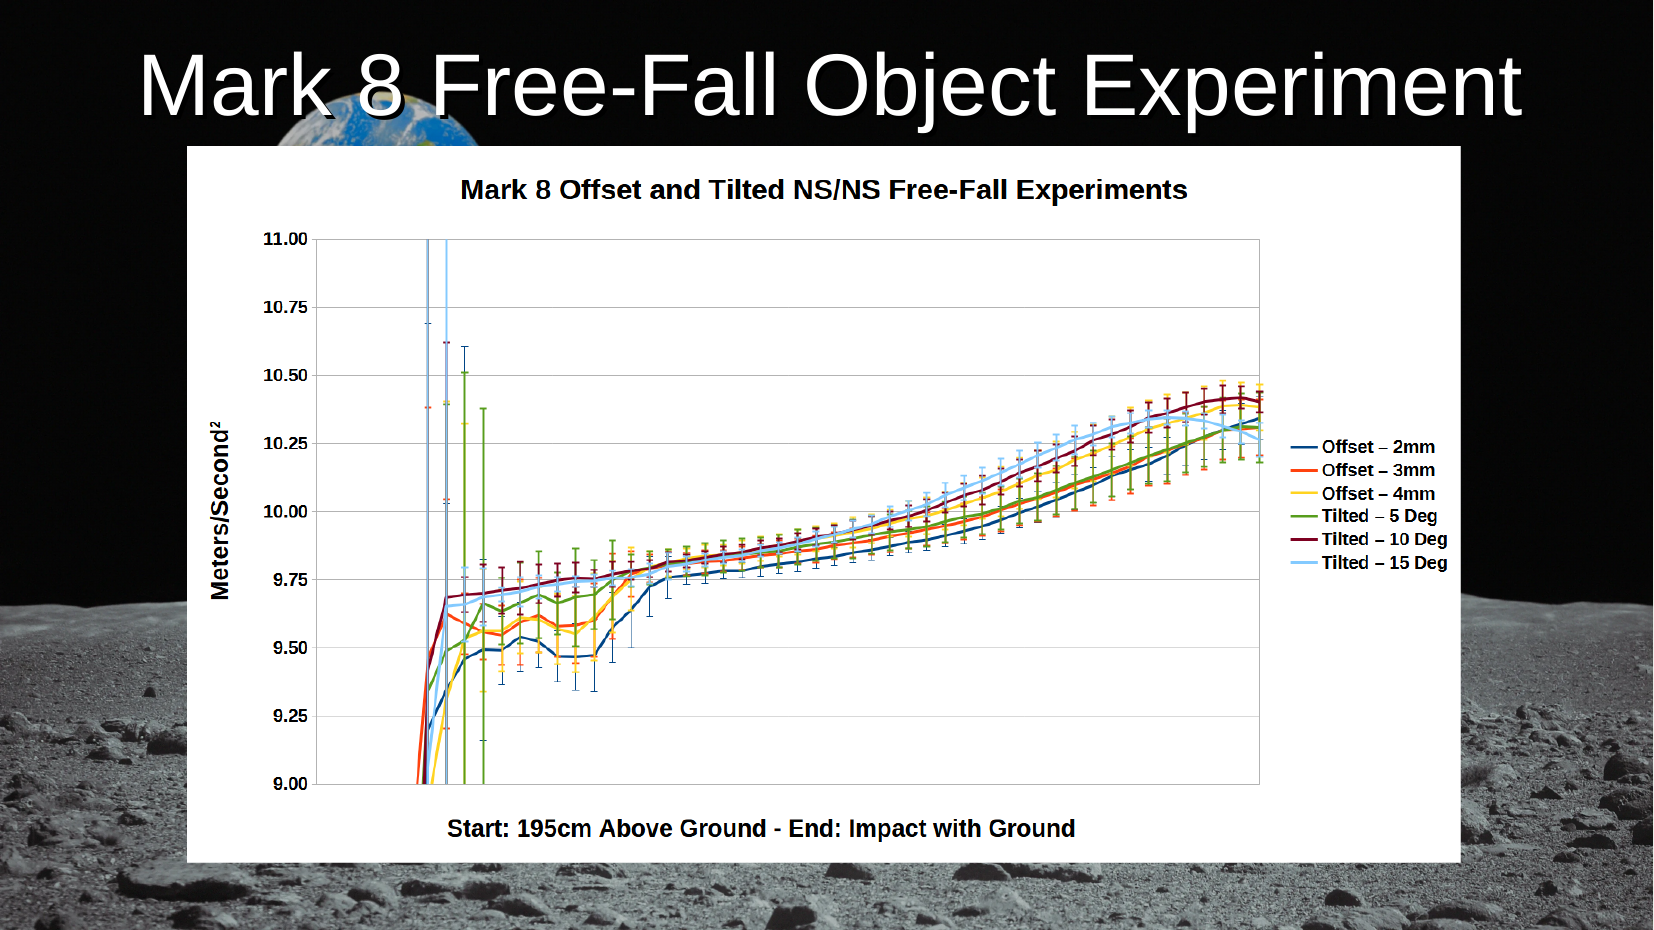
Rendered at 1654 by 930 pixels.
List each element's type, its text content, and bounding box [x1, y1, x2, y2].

picture [0, 0, 1654, 930]
title Mark 8 Free-Fall Object Experiment [87, 0, 1576, 188]
